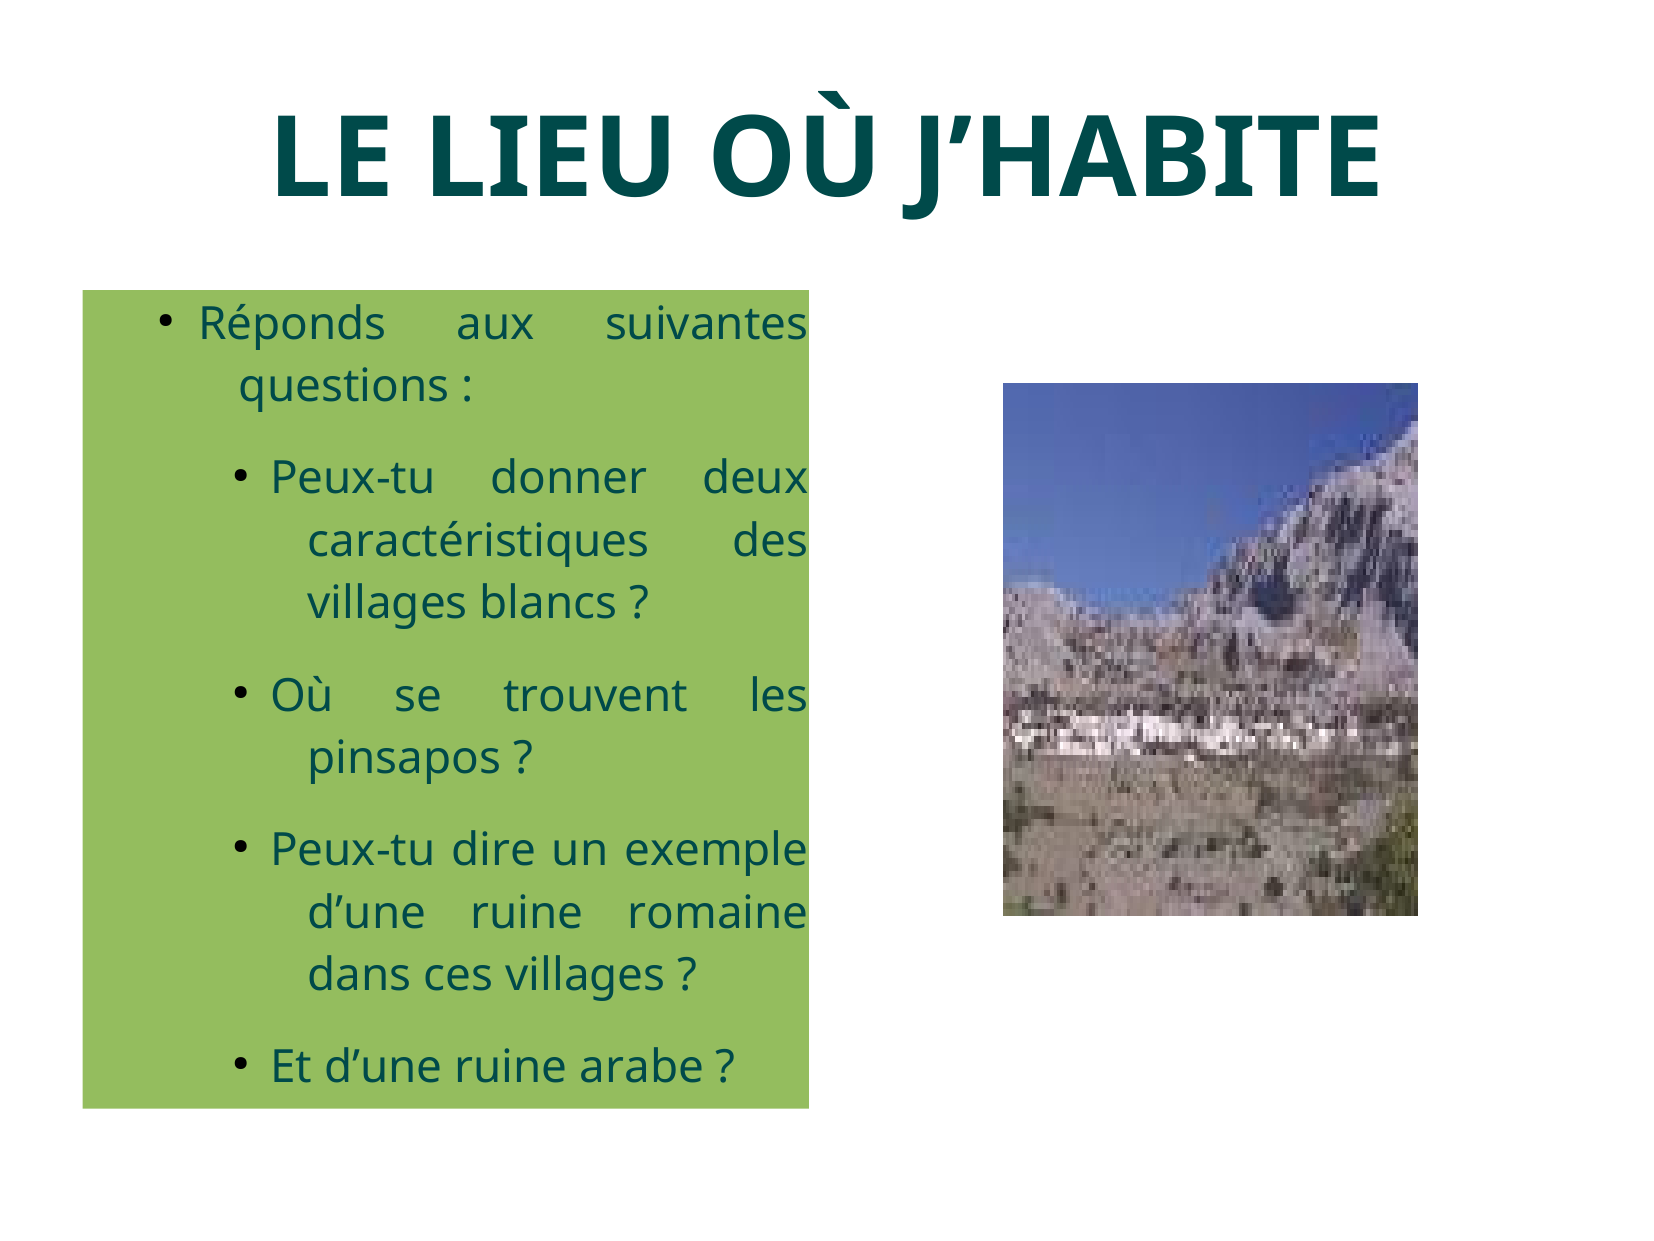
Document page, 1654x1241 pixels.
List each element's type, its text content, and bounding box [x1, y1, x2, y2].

title LE LIEU OÙ J’HABITE [82, 49, 1571, 257]
list Réponds aux suivantes questions : Peux-tu donner deux caractéristiques des villages blancs ? Où se trouvent les pinsapos ? Peux-tu dire un exemple d’une ruine romaine dans ces villages ? Et d’une ruine arabe ? [82, 290, 809, 1109]
picture [1003, 383, 1418, 916]
